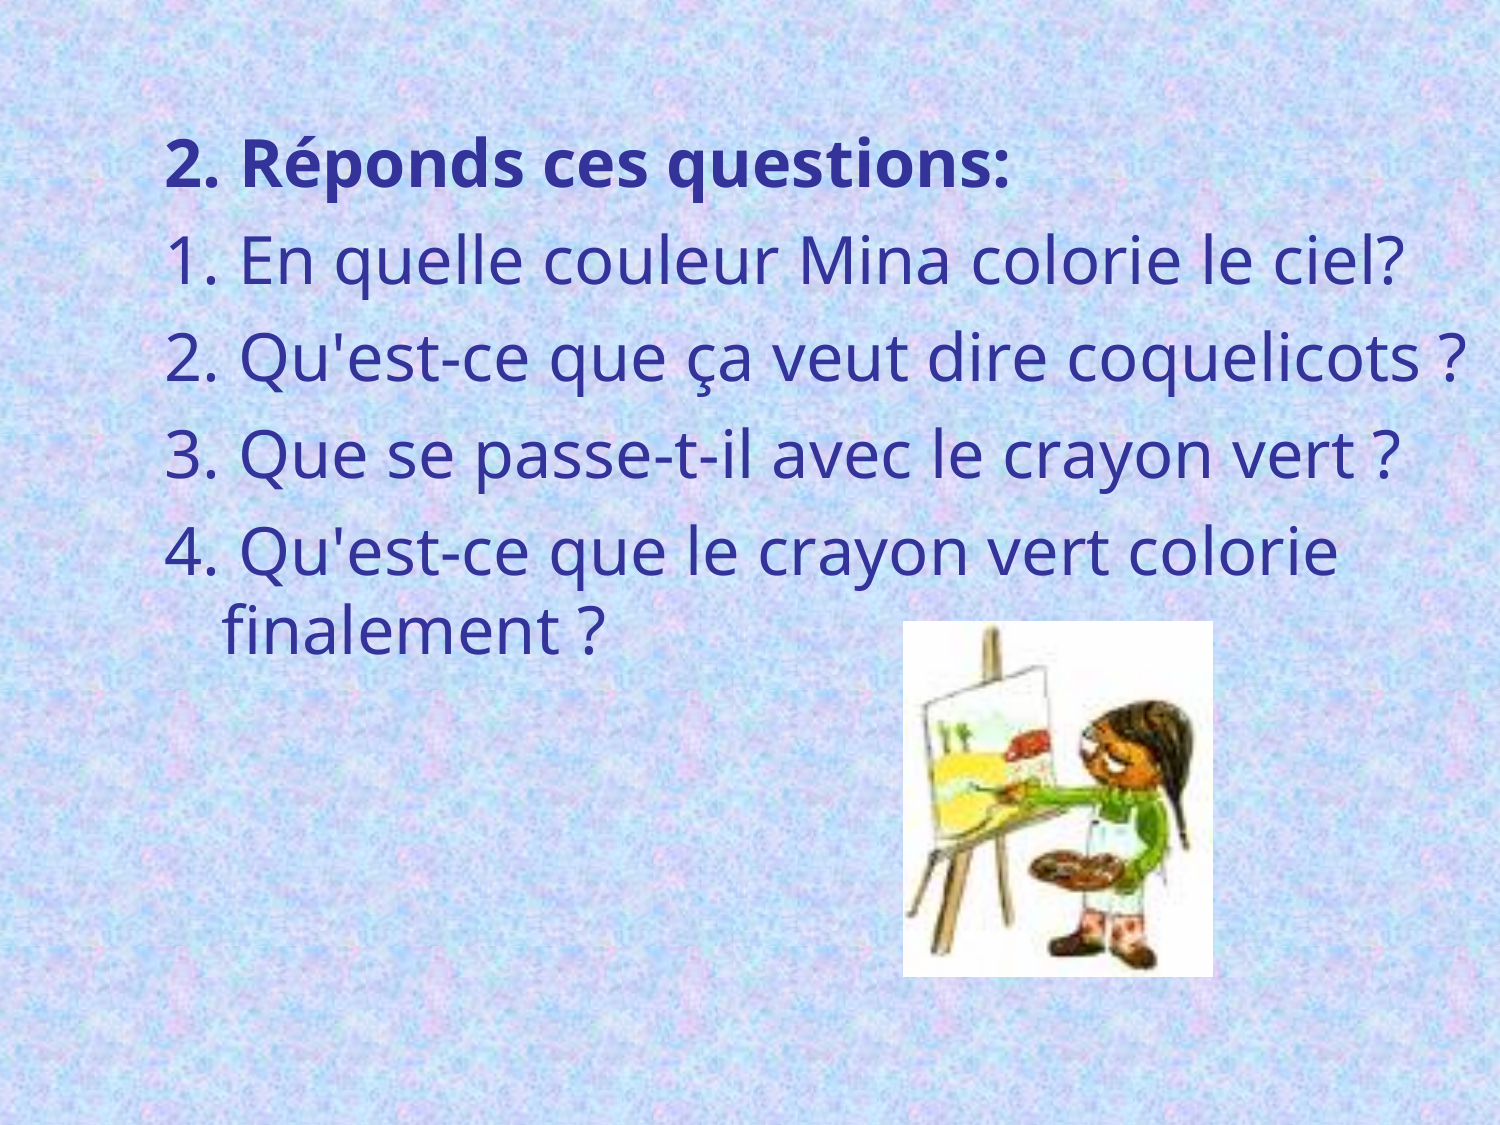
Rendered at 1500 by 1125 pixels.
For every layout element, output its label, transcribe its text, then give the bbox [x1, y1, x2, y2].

picture [0, 0, 1500, 1125]
list 2. Réponds ces questions: 1. En quelle couleur Mina colorie le ciel? 2. Qu'est-ce que ça veut dire coquelicots ? 3. Que se passe-t-il avec le crayon vert ? 4. Qu'est-ce que le crayon vert colorie finalement ? [150, 113, 1500, 857]
